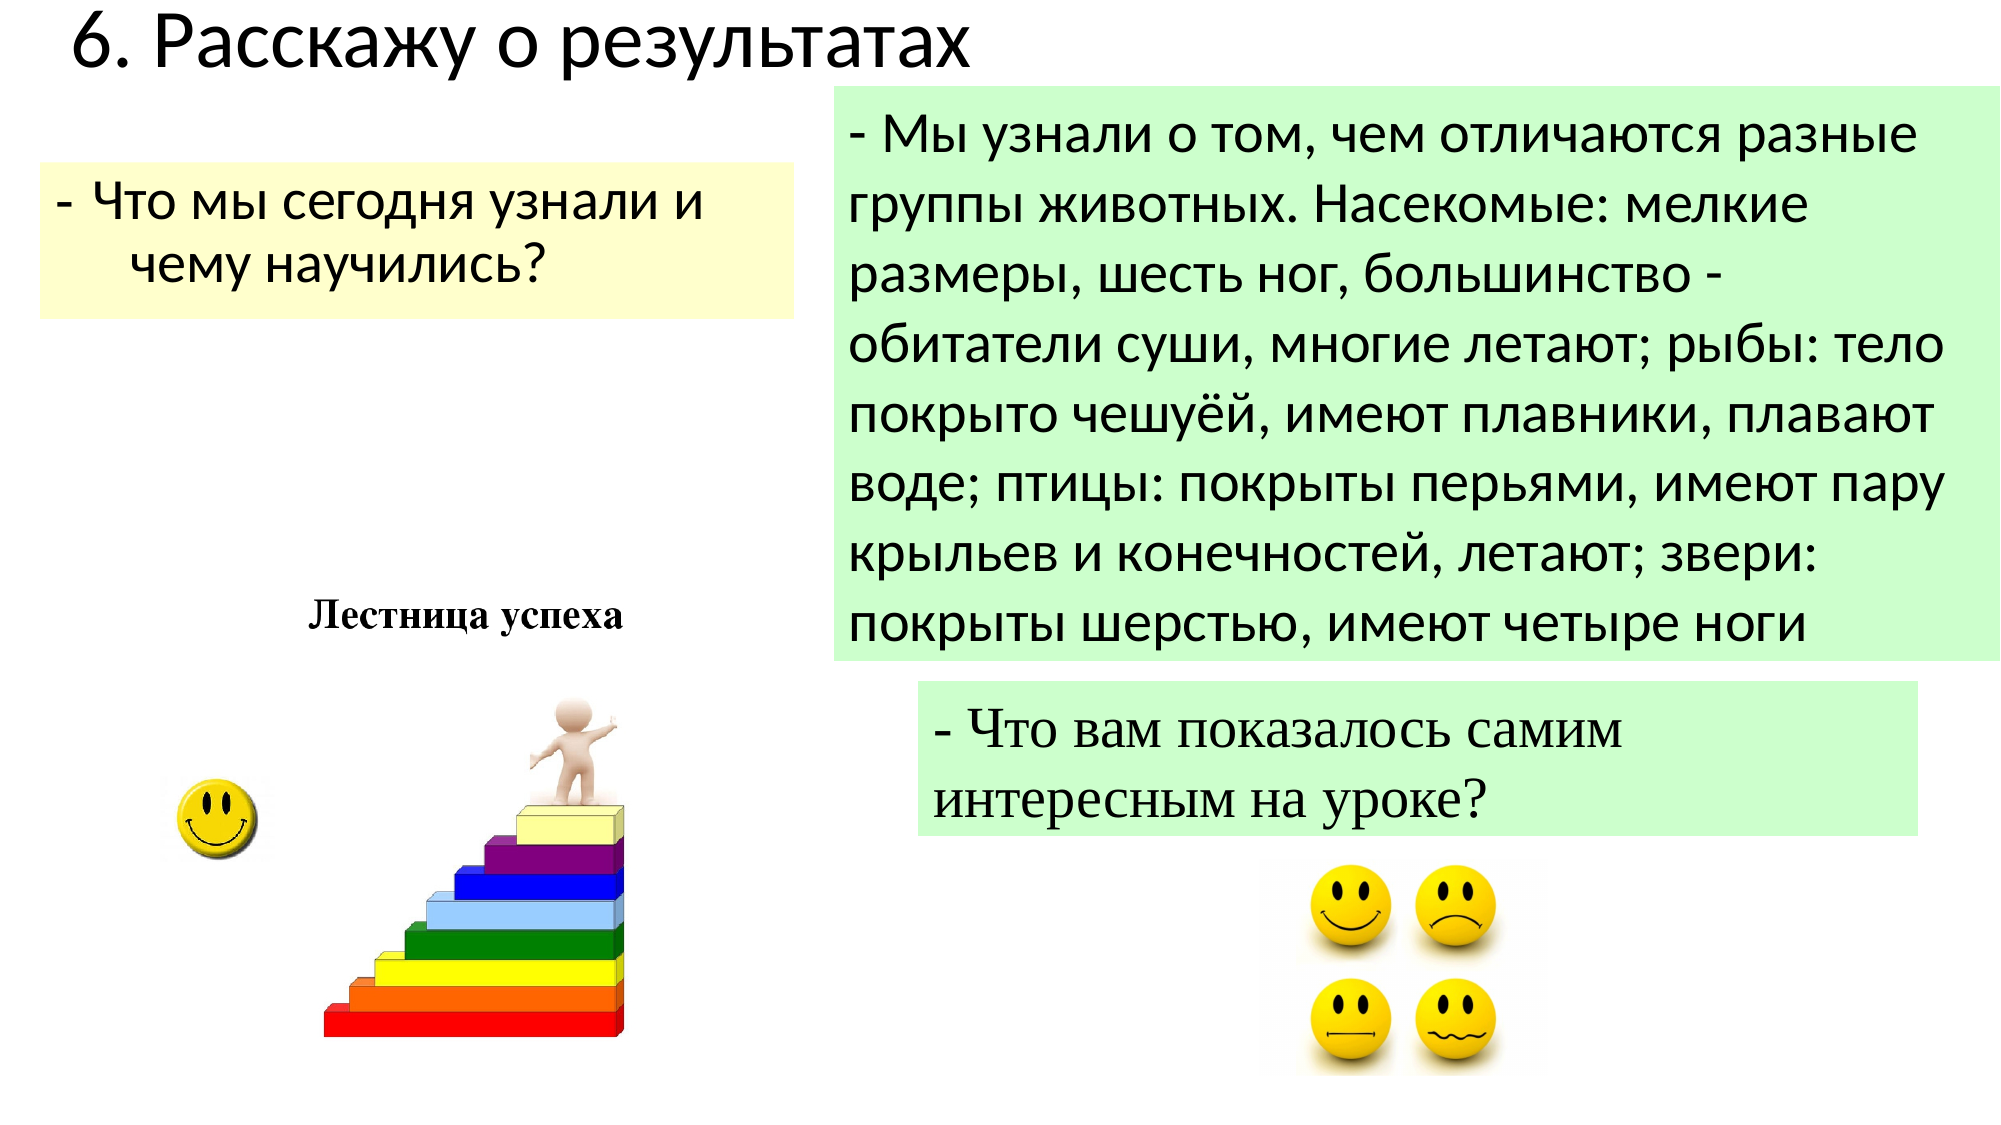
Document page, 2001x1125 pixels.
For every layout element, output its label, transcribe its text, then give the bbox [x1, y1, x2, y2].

text_box Что мы сегодня узнали и чему научились? [40, 162, 794, 319]
picture [1259, 860, 1548, 1076]
text_box - Что вам показалось самим интересным на уроке? [918, 681, 1918, 836]
picture [123, 562, 808, 1076]
title 6. Расскажу о результатах [55, 0, 1781, 100]
text_box Мы узнали о том, чем отличаются разные группы животных. Насекомые: мелкие размеры, шесть ног, большинство - обитатели суши, многие летают; рыбы: тело покрыто чешуёй, имеют плавники, плавают воде; птицы: покрыты перьями, имеют пару крыльев и конечностей, летают; звери: покрыты шерстью, имеют четыре ноги [834, 86, 2000, 661]
